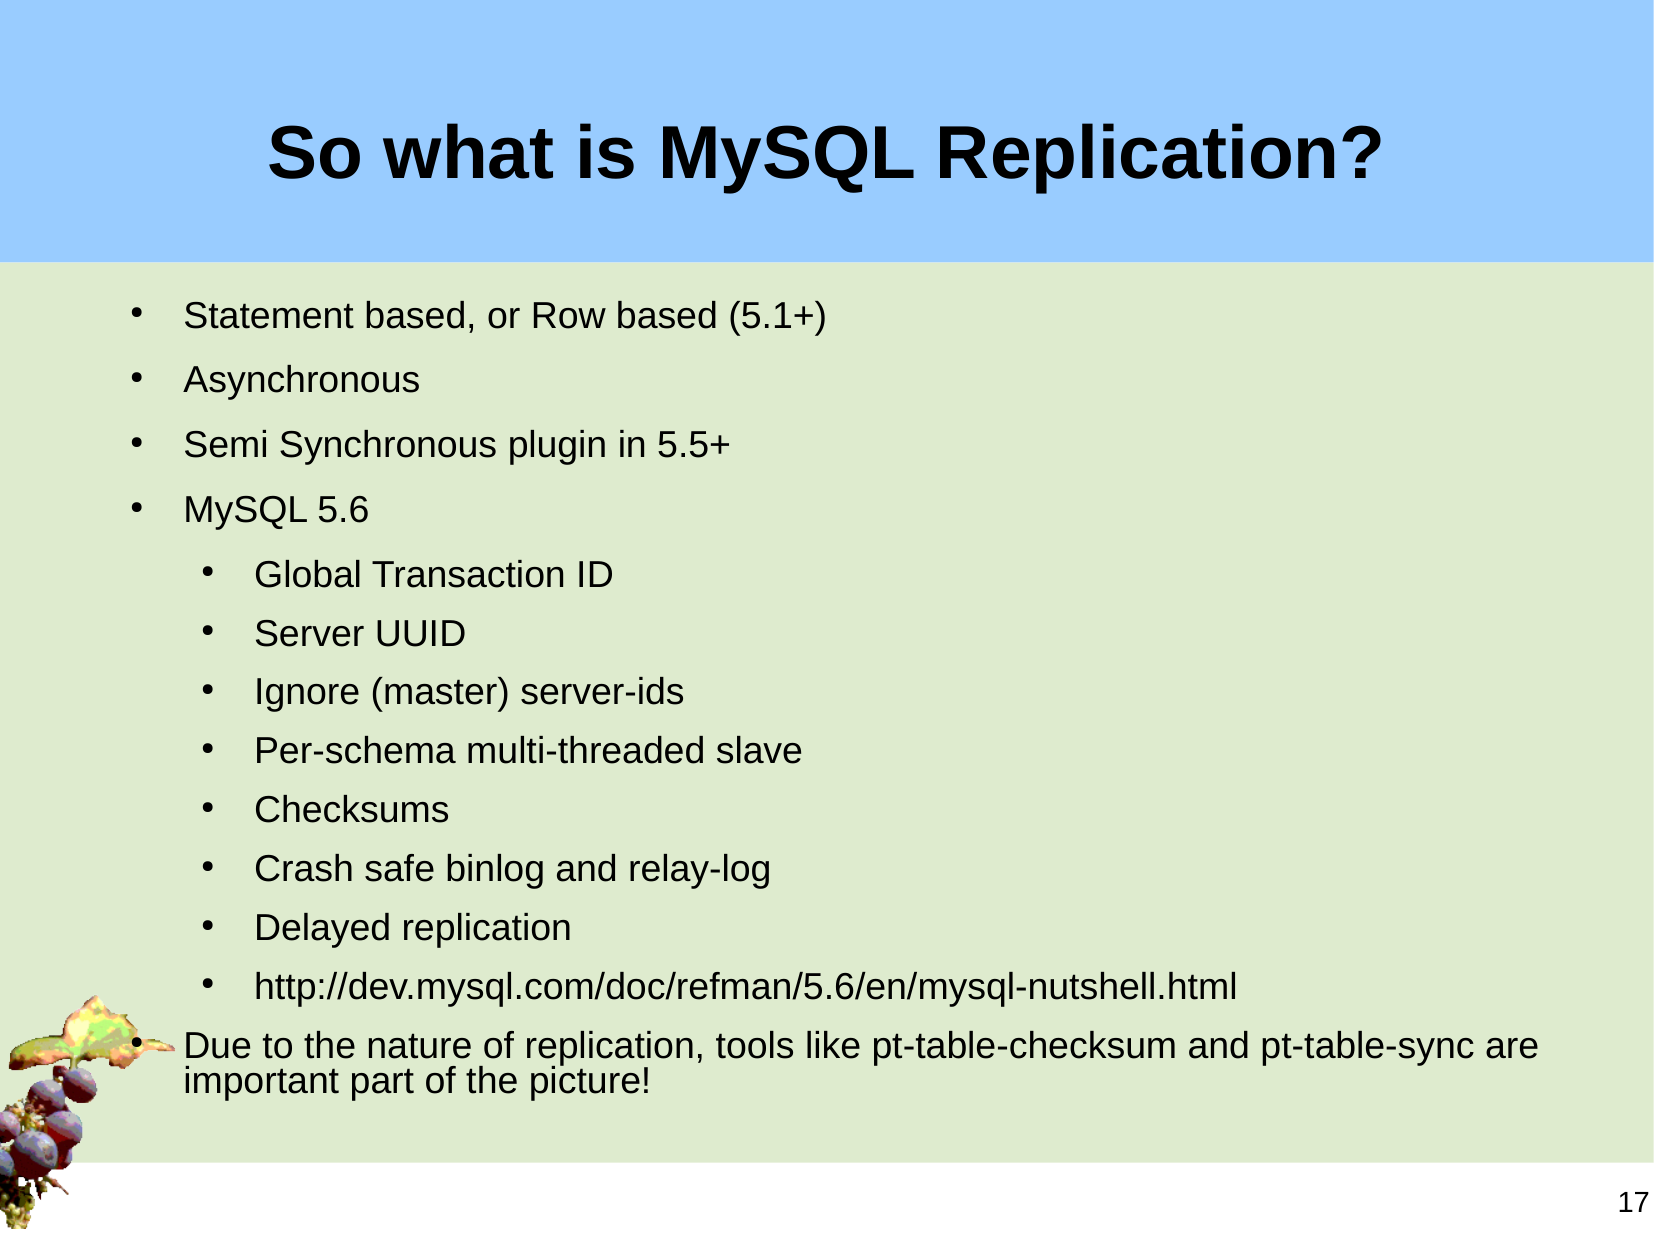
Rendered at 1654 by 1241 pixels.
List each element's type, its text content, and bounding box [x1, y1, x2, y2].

title So what is MySQL Replication? [82, 49, 1571, 257]
picture [0, 990, 188, 1229]
list Statement based, or Row based (5.1+) Asynchronous Semi Synchronous plugin in 5.5+ MySQL 5.6 Global Transaction ID Server UUID Ignore (master) server-ids Per-schema multi-threaded slave Checksums Crash safe binlog and relay-log Delayed replication http://dev.mysql.com/doc/refman/5.6/en/mysql-nutshell.html Due to the nature of replication, tools like pt-table-checksum and pt-table-sync are important part of the picture! [112, 300, 1571, 1126]
